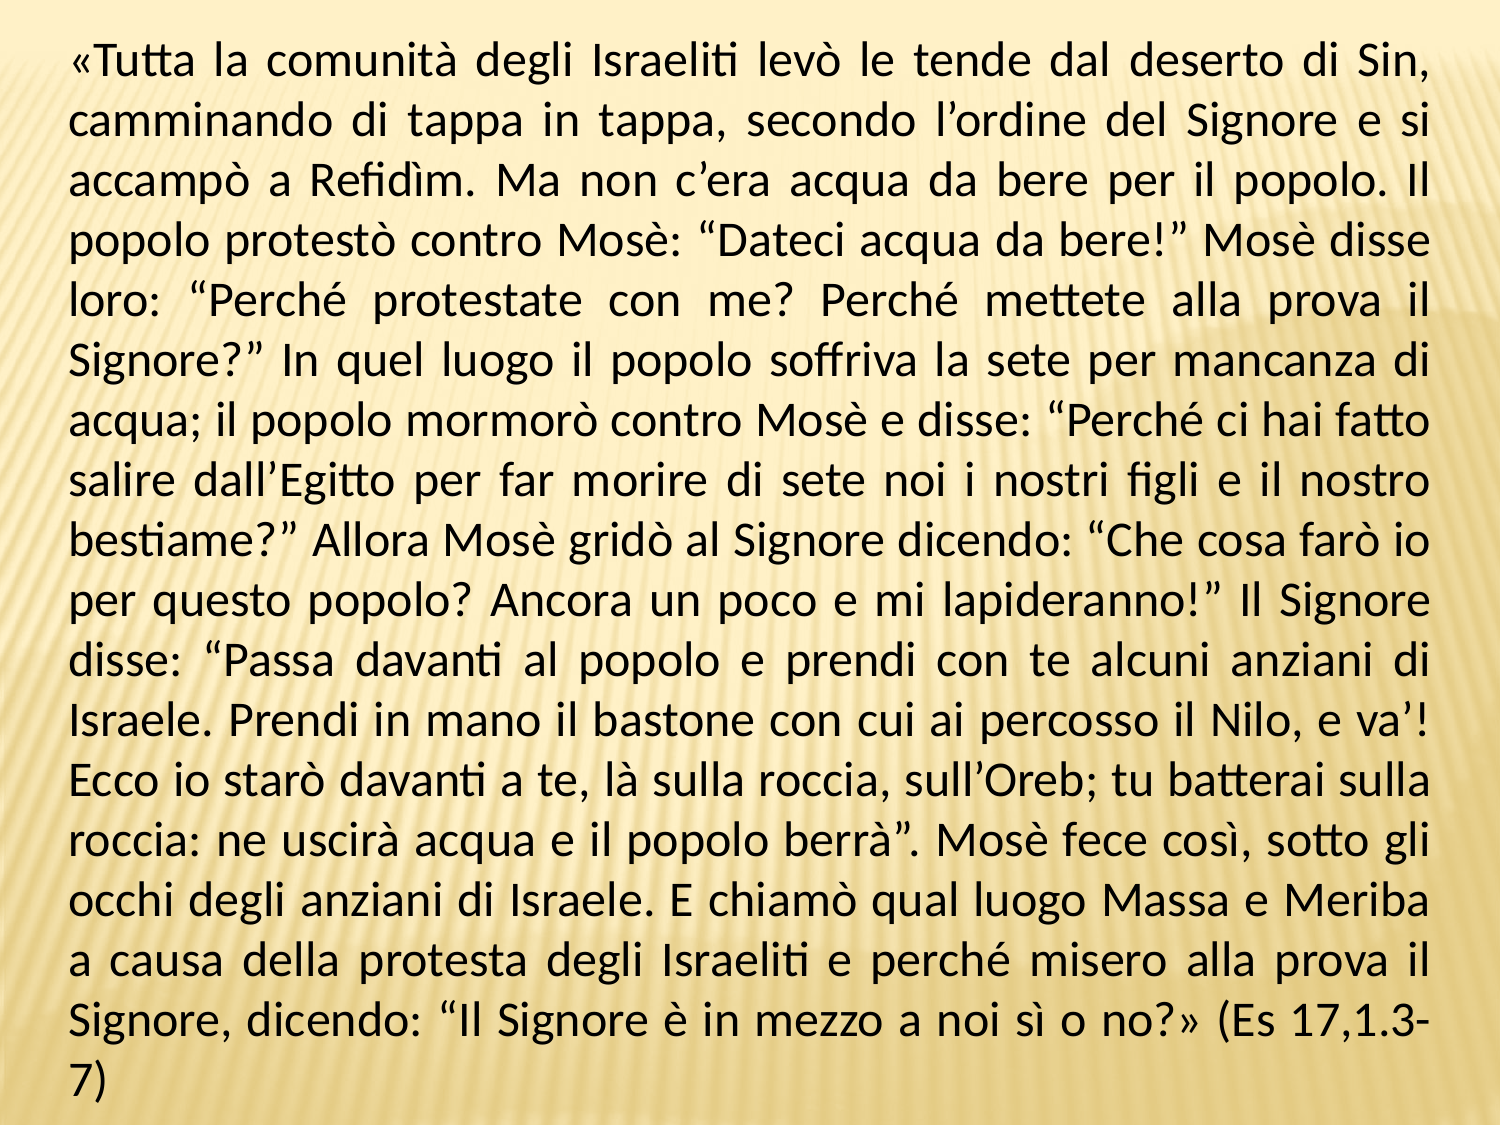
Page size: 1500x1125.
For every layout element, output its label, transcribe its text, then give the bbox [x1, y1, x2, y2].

text_box «Tutta la comunità degli Israeliti levò le tende dal deserto di Sin, camminando di tappa in tappa, secondo l’ordine del Signore e si accampò a Refidìm. Ma non c’era acqua da bere per il popolo. Il popolo protestò contro Mosè: “Dateci acqua da bere!” Mosè disse loro: “Perché protestate con me? Perché mettete alla prova il Signore?” In quel luogo il popolo soffriva la sete per mancanza di acqua; il popolo mormorò contro Mosè e disse: “Perché ci hai fatto salire dall’Egitto per far morire di sete noi i nostri figli e il nostro bestiame?” Allora Mosè gridò al Signore dicendo: “Che cosa farò io per questo popolo? Ancora un poco e mi lapideranno!” Il Signore disse: “Passa davanti al popolo e prendi con te alcuni anziani di Israele. Prendi in mano il bastone con cui ai percosso il Nilo, e va’! Ecco io starò davanti a te, là sulla roccia, sull’Oreb; tu batterai sulla roccia: ne uscirà acqua e il popolo berrà”. Mosè fece così, sotto gli occhi degli anziani di Israele. E chiamò qual luogo Massa e Meriba a causa della protesta degli Israeliti e perché misero alla prova il Signore, dicendo: “Il Signore è in mezzo a noi sì o no?» (Es 17,1.3-7) [53, 19, 1447, 1065]
